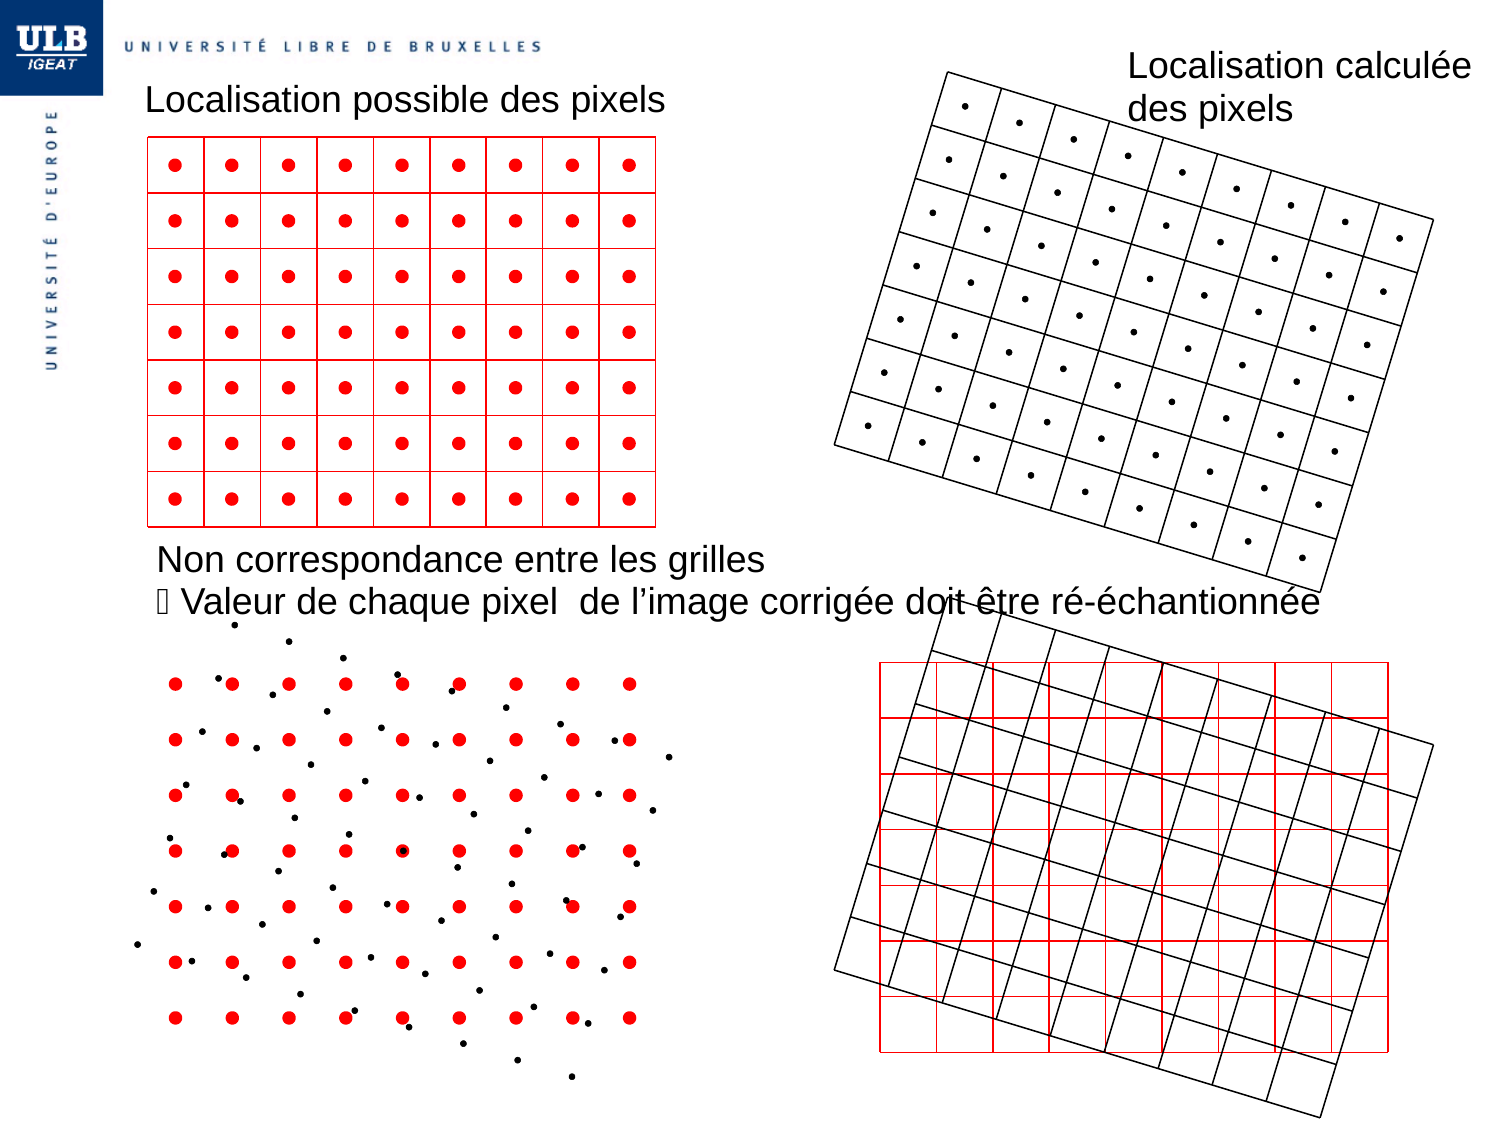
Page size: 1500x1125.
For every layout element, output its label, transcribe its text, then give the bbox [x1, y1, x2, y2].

picture [940, 942, 959, 948]
text_box [566, 270, 579, 283]
picture [1047, 649, 1107, 662]
picture [944, 426, 1010, 492]
picture [1176, 438, 1243, 504]
picture [1163, 841, 1218, 885]
picture [881, 869, 919, 885]
text_box [396, 733, 409, 746]
picture [1155, 316, 1221, 382]
text_box [1309, 325, 1316, 332]
text_box [339, 1012, 352, 1024]
picture [890, 942, 936, 996]
picture [1085, 886, 1105, 934]
picture [994, 942, 1018, 964]
picture [994, 719, 1027, 735]
text_box [226, 733, 239, 746]
text_box [623, 900, 636, 913]
text_box [259, 921, 266, 928]
picture [1047, 283, 1113, 349]
text_box [935, 386, 942, 393]
text_box [611, 737, 618, 744]
text_box [291, 814, 298, 821]
picture [933, 74, 1000, 140]
picture [1146, 830, 1161, 835]
picture [1203, 156, 1270, 222]
text_box [169, 1012, 182, 1024]
text_box [1288, 202, 1294, 209]
picture [937, 830, 989, 885]
picture [1365, 205, 1432, 271]
picture [1050, 804, 1059, 829]
picture [980, 846, 992, 885]
picture [881, 986, 913, 996]
text_box [566, 789, 579, 802]
text_box [973, 455, 980, 462]
text_box [530, 1003, 537, 1010]
picture [1349, 830, 1387, 846]
picture [1081, 931, 1105, 940]
picture [1014, 738, 1048, 773]
picture [1349, 258, 1415, 324]
picture [1187, 209, 1254, 275]
picture [1305, 1053, 1338, 1063]
picture [1084, 353, 1151, 419]
picture [1233, 804, 1274, 829]
text_box [169, 956, 182, 969]
picture [1263, 888, 1274, 928]
picture [1106, 880, 1122, 885]
picture [1376, 904, 1387, 940]
text_box [339, 214, 352, 227]
picture [1333, 312, 1399, 377]
text_box [1331, 448, 1338, 455]
picture [994, 997, 1001, 1017]
picture [1246, 402, 1313, 468]
picture [1014, 942, 1048, 975]
text_box [623, 270, 636, 283]
text_box [509, 326, 522, 339]
picture [937, 886, 973, 940]
picture [1050, 719, 1086, 751]
text_box [1044, 419, 1051, 426]
text_box [617, 913, 624, 920]
picture [1263, 348, 1329, 414]
text_box [984, 226, 991, 233]
text_box [881, 369, 888, 376]
text_box [188, 958, 195, 965]
picture [1050, 830, 1105, 874]
text_box [169, 900, 182, 913]
picture [1292, 820, 1321, 829]
picture [1139, 369, 1205, 435]
picture [1063, 229, 1129, 295]
picture [901, 180, 967, 246]
text_box [422, 970, 429, 977]
picture [1241, 980, 1274, 996]
text_box [396, 789, 409, 802]
picture [1106, 649, 1155, 662]
picture [881, 886, 917, 931]
text_box [460, 1040, 467, 1047]
picture [1389, 791, 1415, 849]
picture [852, 865, 879, 924]
picture [1163, 839, 1167, 852]
text_box [566, 381, 579, 394]
picture [1342, 997, 1387, 1052]
text_box [1028, 472, 1034, 479]
picture [1192, 942, 1218, 969]
text_box [623, 381, 636, 394]
picture [1333, 886, 1387, 903]
text_box [368, 954, 374, 961]
text_box [1130, 329, 1137, 336]
text_box [396, 437, 408, 450]
text_box [623, 214, 636, 227]
picture [1106, 1001, 1161, 1052]
picture [997, 792, 1048, 829]
text_box [283, 1012, 295, 1024]
text_box [339, 956, 352, 969]
picture [1005, 968, 1048, 996]
text_box [226, 678, 239, 691]
picture [896, 759, 936, 773]
picture [1295, 775, 1331, 828]
text_box [566, 493, 579, 506]
picture [1176, 997, 1218, 1027]
text_box [448, 678, 466, 695]
text_box [509, 493, 522, 506]
picture [1276, 990, 1296, 996]
picture [994, 962, 1010, 996]
picture [1203, 719, 1218, 736]
text_box [396, 493, 408, 506]
picture [934, 649, 989, 662]
text_box [1168, 398, 1175, 405]
text_box [453, 1012, 466, 1024]
text_box [566, 326, 579, 339]
text_box [339, 678, 352, 691]
picture [885, 775, 936, 825]
text_box [339, 381, 352, 394]
text_box [1108, 206, 1115, 213]
text_box [566, 437, 579, 450]
text_box [566, 678, 579, 691]
text_box [225, 437, 238, 450]
picture [1050, 1037, 1097, 1052]
picture [901, 719, 936, 767]
picture [1063, 775, 1105, 818]
text_box [1147, 275, 1153, 282]
picture [1276, 719, 1322, 763]
text_box [1217, 239, 1224, 246]
text_box [1000, 173, 1007, 180]
picture [1025, 160, 1092, 226]
text_box [623, 326, 636, 339]
text_box [566, 1012, 579, 1024]
text_box [453, 789, 466, 802]
picture [1079, 719, 1105, 760]
picture [1106, 830, 1161, 885]
picture [1095, 668, 1105, 701]
picture [1139, 886, 1153, 890]
picture [881, 830, 934, 878]
text_box [929, 209, 936, 216]
picture [1257, 719, 1274, 753]
picture [1332, 890, 1383, 940]
text_box [1326, 272, 1333, 279]
picture [852, 340, 919, 406]
picture [1133, 193, 1199, 258]
picture [1068, 942, 1105, 993]
picture [1365, 775, 1387, 787]
text_box [1114, 382, 1121, 389]
text_box [919, 439, 926, 446]
text_box [297, 991, 304, 998]
picture [1241, 225, 1307, 291]
picture [1281, 525, 1303, 531]
picture [1219, 775, 1246, 800]
picture [994, 671, 1038, 717]
text_box [962, 103, 969, 110]
picture [1052, 997, 1105, 1050]
picture [1332, 832, 1345, 878]
text_box [339, 789, 352, 802]
picture [972, 719, 992, 725]
picture [1009, 775, 1048, 801]
picture [1276, 886, 1329, 940]
text_box [541, 774, 548, 781]
picture [1276, 757, 1307, 773]
picture [881, 997, 936, 1052]
picture [881, 942, 900, 984]
text_box [967, 279, 974, 286]
picture [1348, 775, 1364, 780]
picture [965, 775, 992, 784]
picture [994, 729, 1021, 773]
picture [881, 663, 926, 717]
text_box [169, 437, 181, 450]
text_box [566, 733, 579, 746]
text_box [150, 888, 157, 895]
picture [1333, 837, 1387, 885]
text_box [487, 757, 493, 764]
picture [972, 669, 992, 717]
picture [1182, 964, 1218, 996]
picture [1219, 681, 1270, 717]
picture [1163, 830, 1170, 837]
text_box [1092, 259, 1099, 266]
picture [868, 829, 879, 866]
text_box [169, 845, 182, 857]
picture [1219, 1030, 1226, 1052]
picture [1258, 927, 1274, 940]
text_box [1271, 255, 1278, 262]
picture [1163, 775, 1187, 784]
text_box [566, 956, 579, 969]
text_box [913, 263, 920, 270]
text_box [563, 897, 579, 913]
text_box [169, 214, 181, 227]
picture [1073, 755, 1105, 773]
picture [1155, 886, 1161, 893]
picture [1039, 861, 1048, 885]
picture [960, 942, 992, 958]
text_box [225, 270, 238, 283]
text_box [509, 270, 522, 283]
picture [1276, 942, 1313, 993]
picture [1115, 825, 1130, 829]
picture [1192, 385, 1259, 451]
picture [994, 1020, 1048, 1052]
picture [922, 303, 989, 369]
text_box [623, 845, 636, 857]
text_box [452, 493, 465, 506]
text_box [339, 845, 352, 857]
text_box [1201, 292, 1208, 299]
picture [1050, 942, 1077, 981]
text_box [601, 967, 608, 974]
picture [1106, 719, 1145, 767]
text_box [623, 678, 636, 691]
text_box [199, 728, 206, 735]
text_box Localisation possible des pixels [129, 71, 733, 189]
picture [1276, 663, 1331, 712]
picture [1163, 492, 1227, 531]
picture [1079, 176, 1145, 242]
text_box [452, 381, 465, 394]
picture [1050, 997, 1060, 1030]
text_box [569, 1073, 575, 1080]
text_box [503, 704, 510, 711]
picture [1101, 862, 1105, 876]
text_box [283, 956, 295, 969]
picture [1138, 942, 1161, 951]
text_box [566, 214, 579, 227]
text_box [1364, 341, 1371, 348]
text_box [226, 1012, 239, 1024]
text_box [897, 316, 904, 323]
picture [1276, 874, 1314, 885]
picture [1311, 188, 1378, 254]
picture [890, 410, 957, 476]
picture [1122, 422, 1189, 488]
text_box [1293, 378, 1300, 385]
picture [881, 928, 903, 940]
text_box [282, 214, 295, 227]
text_box [453, 733, 466, 746]
picture [1250, 751, 1274, 773]
picture [1163, 781, 1183, 829]
text_box [595, 790, 602, 797]
text_box [221, 845, 239, 858]
picture [1050, 688, 1092, 717]
text_box [1179, 169, 1186, 176]
picture [1350, 783, 1387, 829]
picture [1030, 336, 1097, 402]
text_box [452, 437, 465, 450]
picture [1149, 139, 1216, 205]
text_box [253, 745, 260, 752]
picture [906, 886, 936, 940]
picture [1052, 459, 1119, 525]
picture [1219, 739, 1253, 773]
text_box [283, 845, 295, 857]
text_box [509, 214, 522, 227]
text_box [339, 733, 352, 746]
picture [937, 1003, 992, 1052]
text_box [339, 493, 352, 506]
picture [1025, 719, 1048, 742]
text_box [438, 917, 445, 924]
picture [1050, 663, 1103, 698]
text_box [666, 754, 673, 761]
text_box [989, 402, 996, 409]
picture [1068, 406, 1135, 472]
picture [1171, 830, 1218, 852]
text_box [313, 937, 320, 944]
picture [1050, 863, 1097, 885]
picture [994, 787, 1005, 826]
picture [1312, 997, 1331, 1003]
picture [1106, 830, 1111, 846]
text_box [1163, 222, 1170, 229]
picture [1224, 1034, 1274, 1052]
picture [963, 898, 992, 940]
picture [913, 705, 936, 717]
text_box [1233, 185, 1240, 192]
picture [994, 904, 1027, 940]
text_box [453, 845, 466, 857]
picture [1133, 719, 1161, 773]
picture [1030, 886, 1048, 917]
text_box [351, 1007, 358, 1014]
picture [917, 663, 936, 708]
picture [1284, 471, 1351, 531]
picture [1163, 897, 1205, 940]
text_box [1016, 119, 1023, 126]
picture [917, 127, 984, 193]
text_box [453, 956, 466, 969]
picture [1090, 701, 1105, 717]
text_box [396, 326, 408, 339]
text_box [453, 900, 466, 913]
text_box [169, 326, 181, 339]
text_box [623, 437, 636, 450]
picture [1355, 719, 1387, 729]
text_box [167, 835, 173, 842]
text_box [1255, 308, 1262, 315]
text_box [510, 956, 522, 969]
picture [836, 393, 902, 459]
picture [1171, 663, 1218, 678]
picture [881, 719, 909, 773]
picture [1332, 719, 1378, 773]
picture [987, 90, 1054, 156]
picture [1276, 931, 1303, 940]
picture [1317, 894, 1331, 940]
text_box [339, 326, 352, 339]
text_box [225, 326, 238, 339]
text_box [432, 741, 439, 748]
picture [1050, 921, 1081, 940]
picture [929, 652, 963, 662]
picture [1309, 767, 1328, 773]
picture [1163, 1013, 1172, 1046]
text_box Localisation calculée des pixels [1112, 37, 1500, 137]
picture [1123, 947, 1161, 996]
picture [1219, 914, 1259, 940]
text_box [509, 437, 522, 450]
picture [955, 197, 1021, 263]
text_box [951, 332, 958, 339]
picture [1359, 942, 1387, 996]
picture [1163, 722, 1200, 773]
text_box [283, 789, 295, 802]
text_box [510, 1012, 522, 1024]
picture [1219, 942, 1254, 977]
text_box [169, 789, 182, 802]
text_box [396, 381, 408, 394]
picture [1187, 775, 1218, 794]
picture [1276, 997, 1296, 1046]
picture [1257, 172, 1323, 238]
picture [1041, 663, 1048, 684]
picture [1117, 775, 1161, 829]
picture [1122, 997, 1161, 1010]
picture [1164, 719, 1204, 730]
picture [1332, 948, 1367, 996]
text_box [623, 733, 636, 746]
picture [1106, 997, 1118, 1040]
text_box [649, 807, 656, 814]
text_box [283, 733, 295, 746]
text_box [510, 789, 522, 802]
picture [1106, 663, 1161, 714]
text_box [452, 270, 465, 283]
picture [1009, 213, 1075, 279]
picture [1163, 955, 1189, 996]
picture [881, 775, 892, 810]
picture [955, 722, 992, 773]
text_box [1185, 345, 1192, 352]
text_box [508, 880, 515, 887]
picture [1160, 1053, 1220, 1083]
picture [937, 775, 951, 819]
picture [1209, 886, 1218, 911]
text_box [623, 493, 636, 506]
picture [1113, 1053, 1161, 1067]
picture [1389, 733, 1432, 796]
picture [1276, 815, 1291, 829]
text_box [225, 493, 238, 506]
picture [1219, 830, 1229, 854]
text_box [384, 901, 391, 908]
picture [1246, 942, 1274, 986]
picture [1095, 123, 1162, 189]
picture [977, 320, 1043, 386]
text_box [1342, 218, 1349, 225]
picture [1163, 997, 1178, 1013]
picture [1241, 775, 1274, 811]
text_box [1082, 488, 1089, 495]
picture [1041, 107, 1108, 172]
picture [1098, 878, 1105, 885]
text_box [396, 214, 408, 227]
picture [998, 443, 1065, 508]
picture [994, 830, 1048, 858]
text_box [406, 1024, 413, 1031]
picture [1163, 942, 1195, 960]
picture [939, 250, 1005, 316]
text_box [324, 708, 331, 715]
text_box [1076, 312, 1083, 319]
picture [1230, 997, 1274, 1044]
picture [1295, 242, 1361, 308]
text_box [339, 270, 352, 283]
text_box [396, 1012, 409, 1024]
text_box [509, 381, 522, 394]
picture [1225, 830, 1274, 869]
text_box [1380, 288, 1387, 295]
text_box [1038, 242, 1045, 249]
text_box [946, 156, 952, 163]
text_box [1152, 452, 1159, 459]
text_box [339, 437, 352, 450]
picture [1171, 262, 1237, 328]
text_box [308, 761, 314, 768]
text_box [134, 941, 141, 948]
picture [993, 266, 1059, 332]
picture [1219, 663, 1274, 695]
text_box [1006, 349, 1013, 356]
picture [1149, 678, 1161, 717]
picture [1389, 849, 1399, 885]
text_box [1070, 136, 1077, 143]
text_box [510, 678, 522, 691]
text_box [1277, 431, 1284, 438]
text_box [865, 422, 872, 429]
picture [1106, 942, 1135, 996]
picture [988, 649, 1048, 662]
picture [1219, 886, 1271, 923]
picture [947, 886, 976, 894]
text_box [585, 1020, 592, 1027]
picture [1214, 1053, 1279, 1099]
text_box [226, 789, 244, 805]
picture [1219, 798, 1237, 829]
text_box [454, 864, 461, 871]
picture [937, 719, 967, 771]
picture [1106, 763, 1129, 773]
picture [1317, 365, 1383, 431]
text_box [547, 950, 553, 957]
picture [1022, 915, 1048, 940]
picture [1064, 984, 1105, 996]
text_box [510, 845, 522, 857]
picture [1050, 746, 1075, 773]
picture [1230, 455, 1297, 521]
picture [1368, 730, 1387, 773]
text_box [362, 778, 369, 785]
text_box [1125, 152, 1132, 159]
picture [922, 836, 936, 883]
picture [1056, 808, 1105, 829]
picture [1332, 775, 1361, 829]
picture [881, 812, 935, 829]
picture [1219, 997, 1237, 1030]
text_box [470, 811, 477, 818]
text_box [183, 781, 190, 788]
text_box [226, 956, 239, 969]
text_box [1315, 501, 1322, 508]
picture [1050, 979, 1065, 996]
text_box [1054, 189, 1061, 196]
picture [1050, 775, 1069, 804]
text_box [510, 900, 522, 913]
picture [998, 997, 1048, 1033]
picture [954, 830, 992, 841]
picture [1276, 775, 1305, 817]
text_box [396, 845, 409, 857]
text_box [396, 900, 409, 913]
text_box [269, 691, 276, 698]
text_box [169, 493, 181, 506]
text_box [1060, 365, 1067, 372]
text_box [282, 326, 295, 339]
text_box [557, 721, 564, 728]
picture [1191, 734, 1218, 773]
picture [994, 775, 1010, 788]
text_box [452, 214, 465, 227]
picture [1163, 664, 1216, 717]
picture [1106, 475, 1172, 531]
text_box [1207, 468, 1213, 475]
picture [1276, 830, 1288, 868]
picture [1174, 788, 1218, 829]
text_box [169, 678, 182, 691]
text_box [396, 956, 409, 969]
text_box [476, 987, 483, 994]
text_box [283, 900, 295, 913]
picture [1268, 1053, 1335, 1116]
picture [885, 234, 951, 300]
text_box [169, 733, 182, 746]
picture [1031, 685, 1048, 717]
picture [1117, 246, 1183, 312]
picture [1157, 872, 1161, 885]
picture [1106, 886, 1151, 940]
text_box [282, 270, 295, 283]
picture [1284, 997, 1331, 1052]
picture [1267, 697, 1274, 717]
text_box [169, 270, 181, 283]
text_box [492, 934, 499, 941]
picture [1106, 821, 1113, 829]
text_box [1261, 485, 1268, 492]
text_box [1136, 505, 1143, 512]
text_box [282, 437, 295, 450]
picture [1163, 886, 1212, 907]
text_box [205, 904, 212, 911]
picture [1332, 1007, 1351, 1052]
text_box [340, 655, 347, 662]
picture [869, 287, 935, 353]
text_box [1239, 362, 1246, 369]
picture [937, 712, 953, 717]
text_box [1223, 415, 1230, 422]
picture [1165, 1017, 1218, 1052]
text_box [1190, 521, 1197, 528]
text_box [226, 900, 239, 913]
text_box [1348, 395, 1354, 402]
text_box [169, 381, 181, 394]
text_box [1098, 435, 1105, 442]
text_box [396, 270, 408, 283]
picture [1222, 508, 1280, 531]
text_box [514, 1057, 521, 1064]
picture [944, 997, 992, 1016]
picture [1219, 972, 1243, 996]
text_box [225, 381, 238, 394]
picture [1106, 775, 1128, 821]
text_box Non correspondance entre les grilles a Valeur de chaque pixel de l’image corrigée doit être ré-échantionnée [141, 531, 1406, 649]
picture [994, 886, 1035, 911]
text_box [623, 1012, 636, 1024]
picture [1276, 699, 1324, 717]
picture [994, 846, 1043, 885]
picture [939, 775, 992, 829]
picture [977, 886, 992, 900]
picture [1208, 684, 1218, 717]
picture [994, 663, 1044, 681]
picture [960, 373, 1027, 439]
picture [1014, 389, 1081, 455]
picture [1279, 830, 1331, 885]
text_box [633, 860, 640, 867]
picture [1332, 942, 1372, 956]
text_box [283, 678, 295, 691]
text_box [243, 974, 250, 981]
picture [1332, 997, 1355, 1009]
text_box [275, 868, 282, 875]
text_box [566, 844, 586, 857]
picture [1219, 857, 1274, 885]
text_box [225, 214, 238, 227]
picture [1332, 663, 1387, 717]
picture [937, 663, 983, 717]
picture [1140, 894, 1161, 940]
text_box [1022, 296, 1029, 303]
text_box [329, 884, 336, 891]
text_box [339, 900, 352, 913]
text_box [282, 493, 295, 506]
text_box [623, 789, 636, 802]
text_box [215, 675, 222, 682]
picture [1300, 944, 1331, 996]
picture [946, 951, 992, 996]
picture [1208, 332, 1275, 398]
text_box [510, 733, 522, 746]
picture [0, 0, 1500, 1125]
picture [1300, 418, 1367, 484]
picture [1225, 279, 1291, 345]
picture [906, 356, 973, 423]
text_box [416, 794, 423, 801]
picture [836, 919, 879, 982]
text_box [623, 956, 636, 969]
text_box [282, 381, 295, 394]
picture [1101, 299, 1167, 365]
picture [1311, 719, 1331, 770]
picture [1106, 705, 1144, 717]
text_box [525, 827, 532, 834]
picture [1050, 886, 1094, 927]
picture [904, 935, 920, 940]
picture [971, 143, 1037, 209]
text_box [452, 326, 465, 339]
text_box [346, 831, 353, 838]
text_box [378, 724, 385, 731]
text_box [394, 671, 409, 691]
picture [937, 945, 957, 996]
picture [1199, 911, 1218, 940]
text_box [1396, 235, 1403, 242]
picture [1279, 295, 1345, 361]
picture [1219, 719, 1263, 747]
